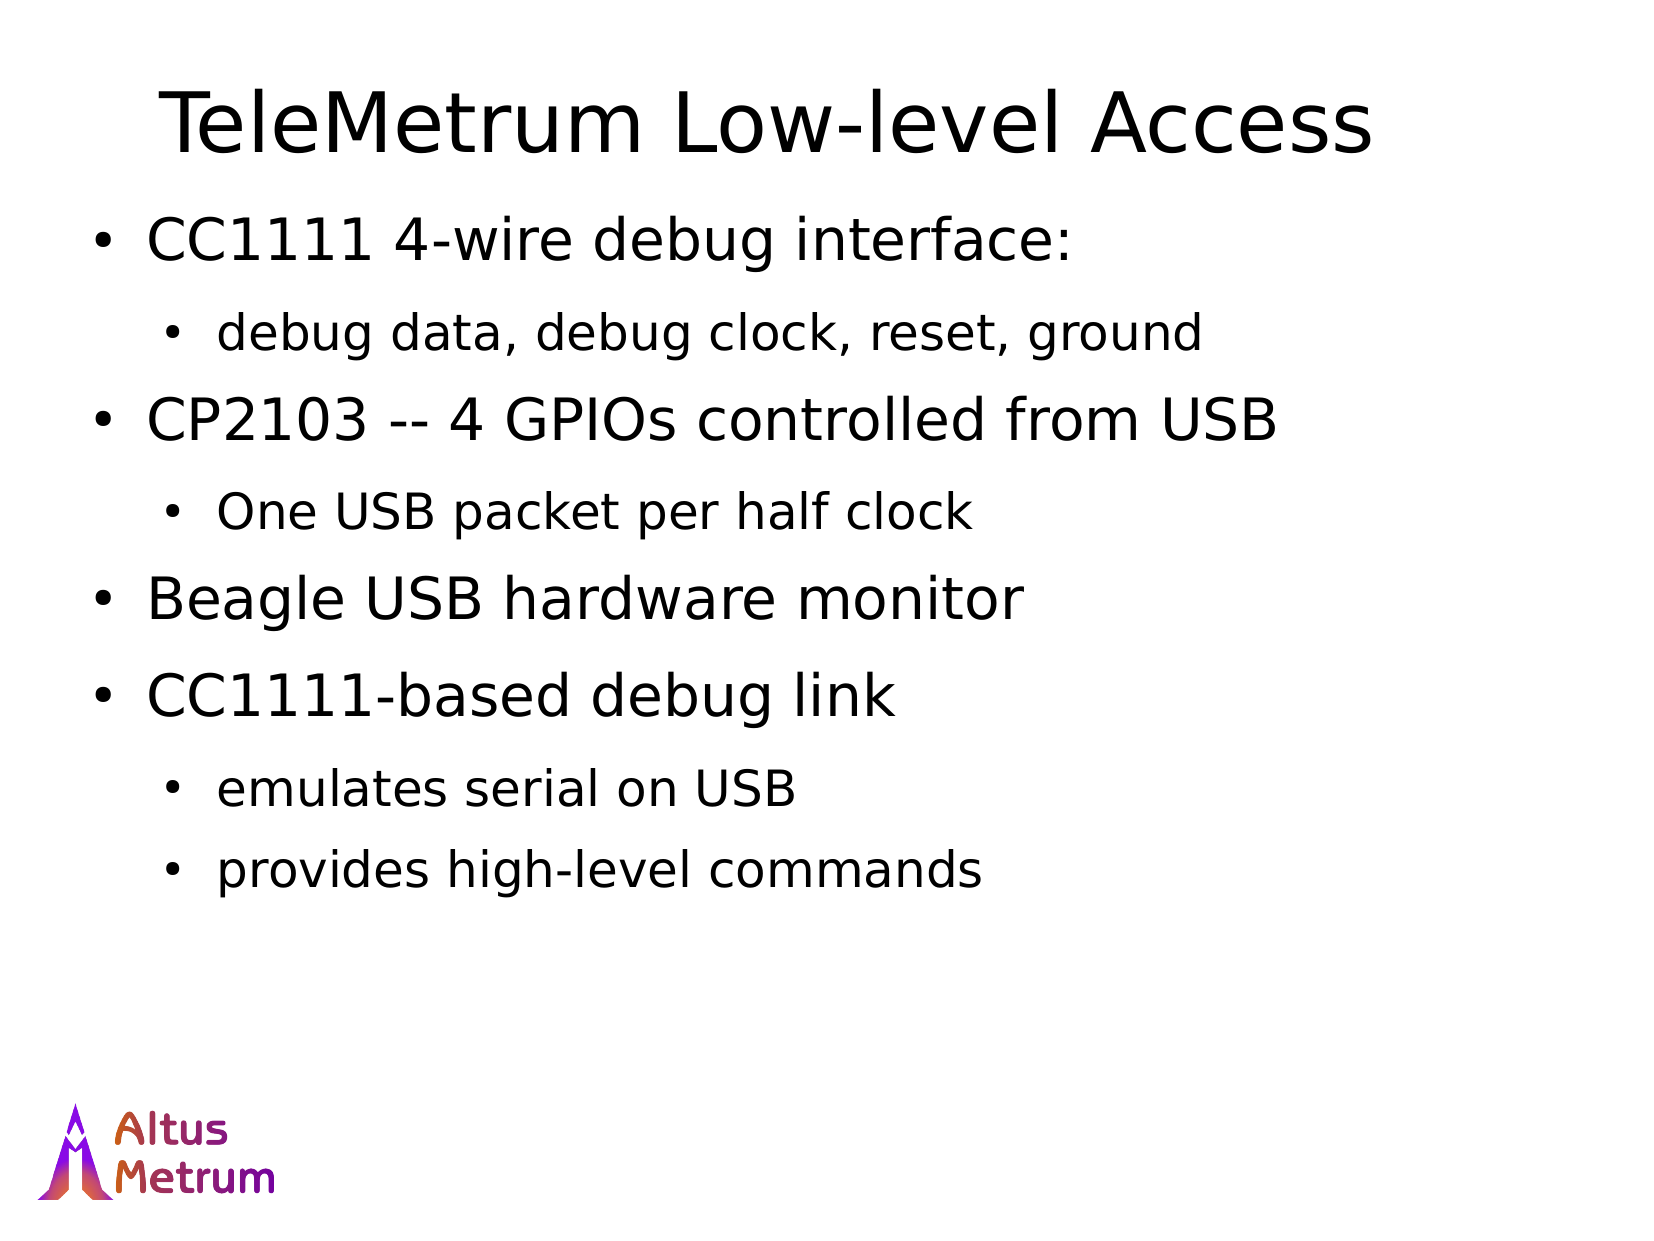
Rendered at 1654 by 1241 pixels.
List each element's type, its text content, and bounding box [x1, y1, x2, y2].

picture [37, 1103, 274, 1200]
title TeleMetrum Low-level Access [77, 20, 1458, 206]
list CC1111 4-wire debug interface: debug data, debug clock, reset, ground CP2103 -- 4 GPIOs controlled from USB One USB packet per half clock Beagle USB hardware monitor CC1111-based debug link emulates serial on USB provides high-level commands [75, 206, 1571, 1117]
